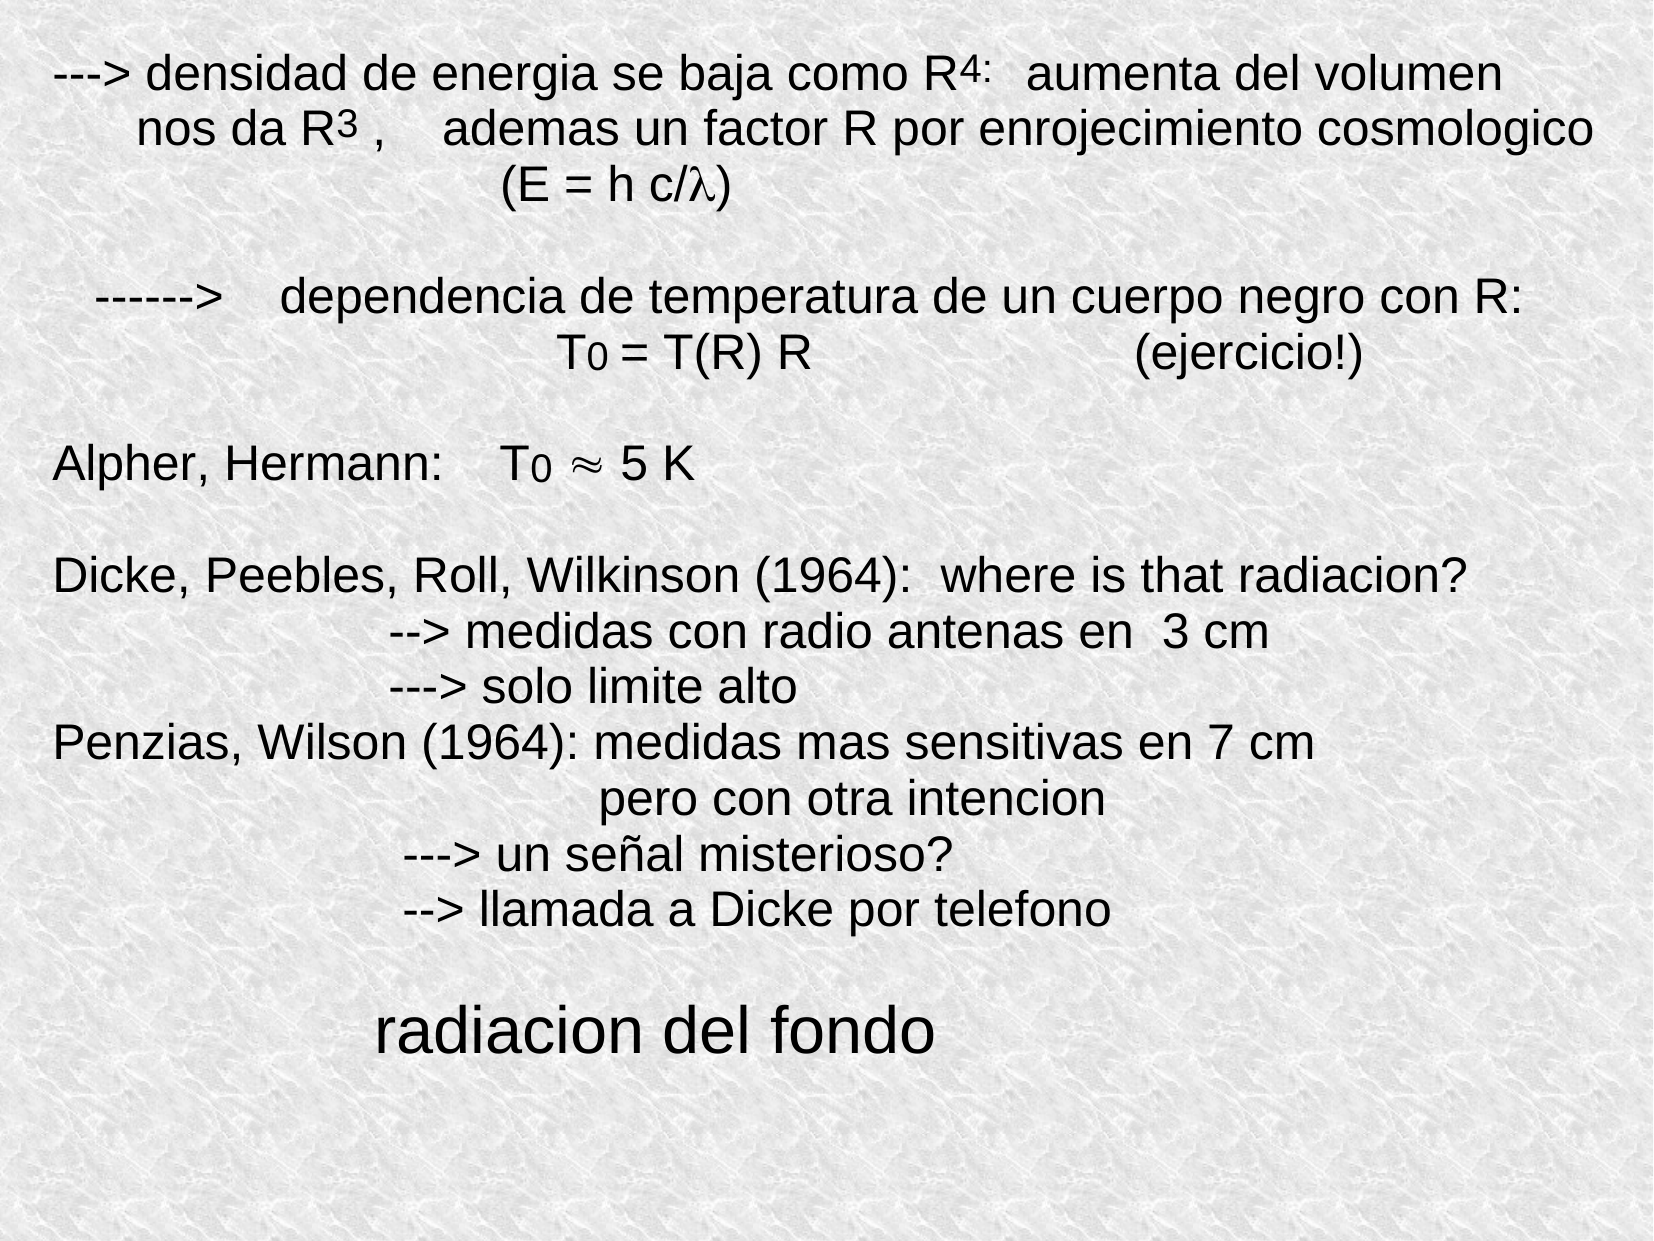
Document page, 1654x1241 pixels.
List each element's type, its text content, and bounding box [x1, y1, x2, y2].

text_box ---> densidad de energia se baja como R4: aumenta del volumen nos da R3 , ademas un factor R por enrojecimiento cosmologico (E = h c/) ------> dependencia de temperatura de un cuerpo negro con R: T0 = T(R) R (ejercicio!) Alpher, Hermann: T0  5 K Dicke, Peebles, Roll, Wilkinson (1964): where is that radiacion? --> medidas con radio antenas en 3 cm ---> solo limite alto Penzias, Wilson (1964): medidas mas sensitivas en 7 cm pero con otra intencion ---> un señal misterioso? --> llamada a Dicke por telefono radiacion del fondo [37, 37, 1611, 1241]
picture [0, 0, 1654, 1241]
